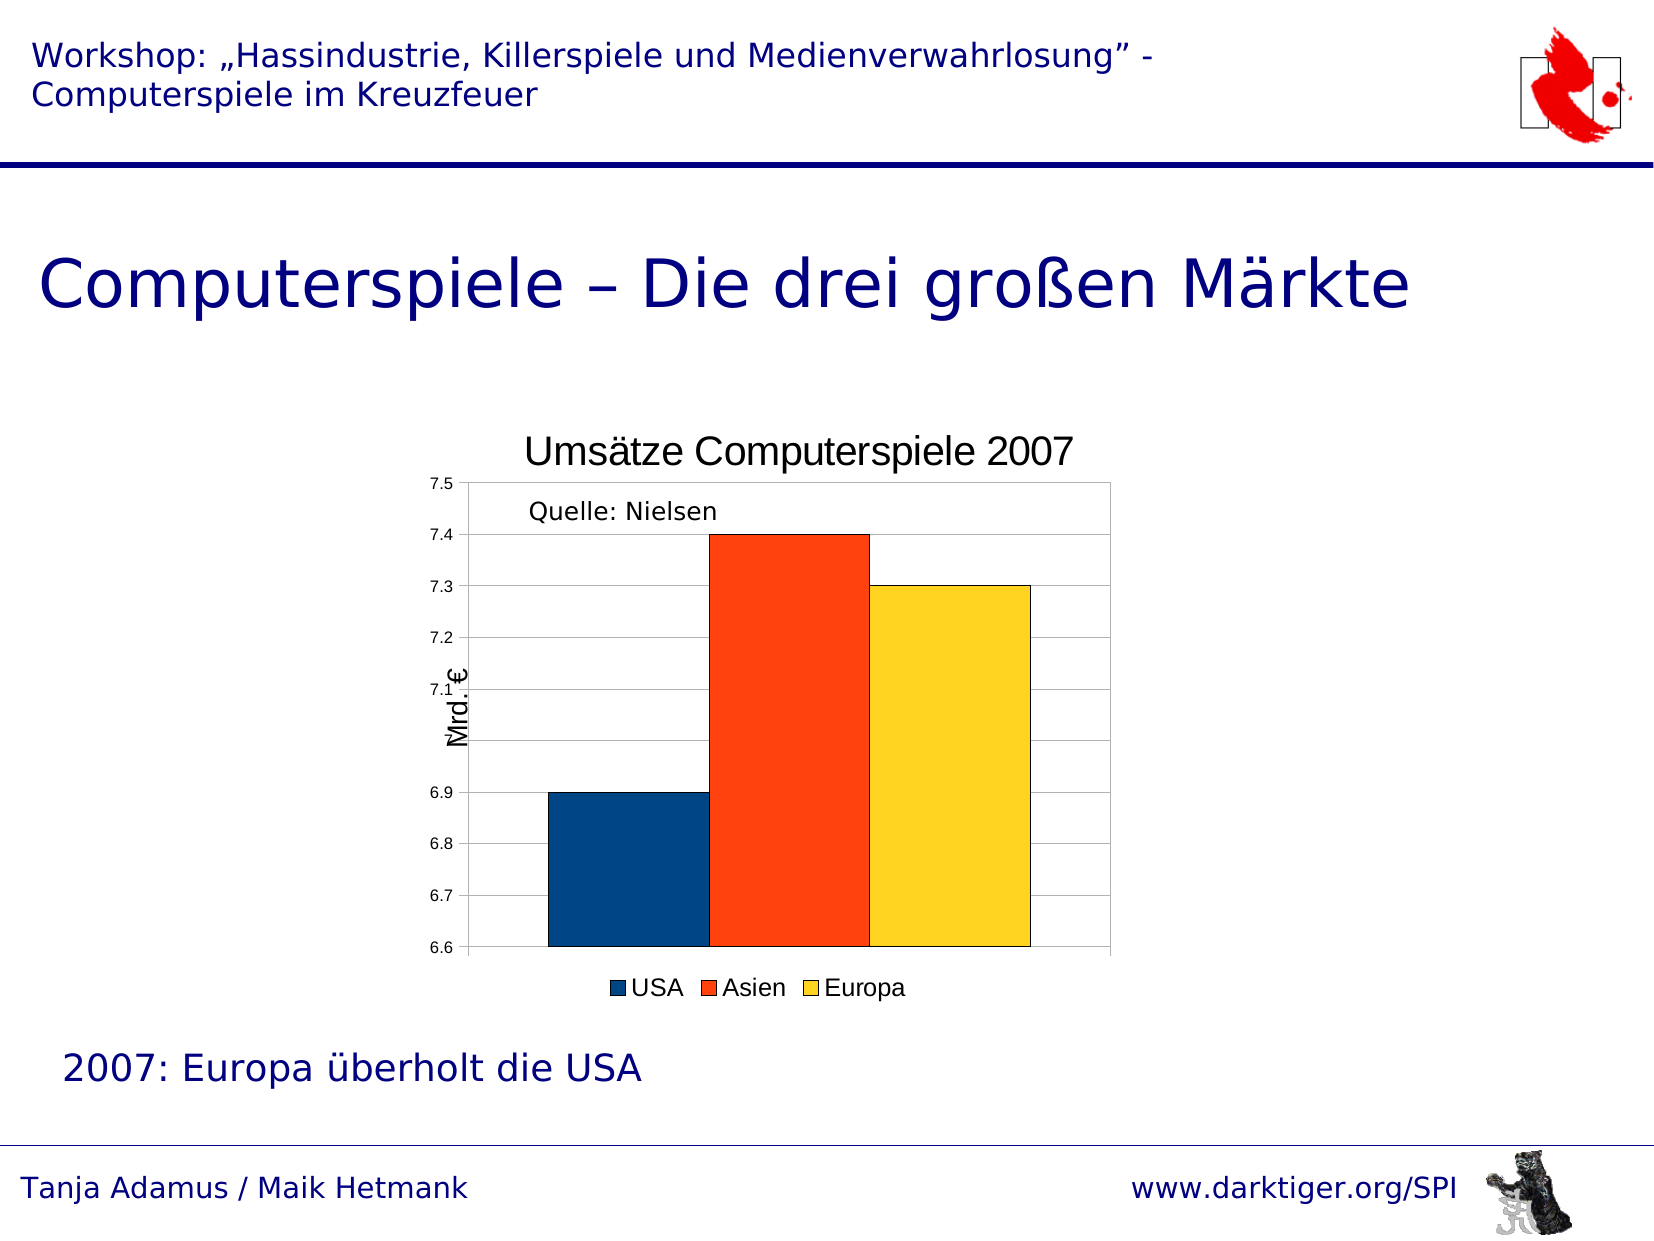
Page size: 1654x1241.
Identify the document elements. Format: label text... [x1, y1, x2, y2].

text_box Quelle: Nielsen [513, 490, 733, 535]
text_box Workshop: „Hassindustrie, Killerspiele und Medienverwahrlosung” - Computerspiele im Kreuzfeuer [16, 29, 1418, 178]
text_box Computerspiele – Die drei großen Märkte [23, 238, 1530, 331]
chart [419, 403, 1140, 1033]
picture [1486, 1150, 1572, 1235]
picture [1503, 16, 1632, 148]
text_box 2007: Europa überholt die USA [47, 1039, 1063, 1098]
